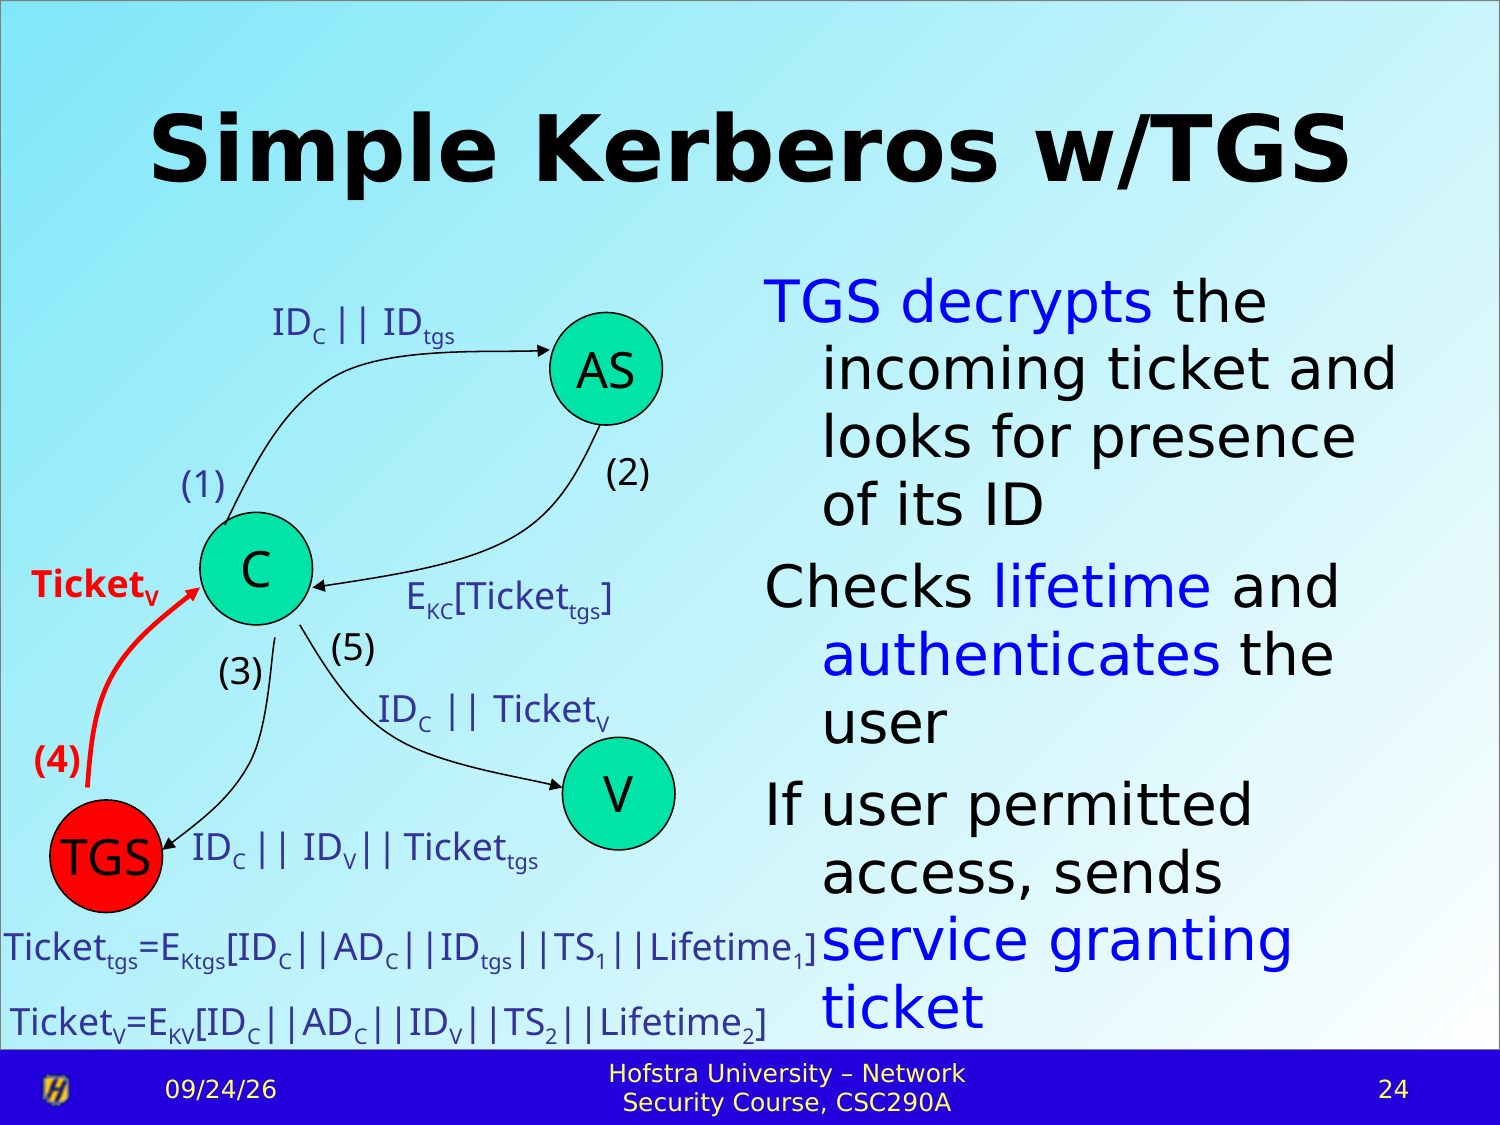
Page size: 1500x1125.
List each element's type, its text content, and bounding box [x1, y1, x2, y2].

picture [37, 1072, 76, 1110]
text_box (4) [19, 724, 106, 792]
title Simple Kerberos w/TGS [112, 84, 1391, 212]
text_box TicketV [12, 549, 188, 621]
text_box (3) [203, 637, 288, 704]
text_box V [562, 739, 676, 850]
text_box EKC[Tickettgs] [390, 562, 638, 634]
text_box C [199, 512, 313, 625]
list TGS decrypts the incoming ticket and looks for presence of its ID Checks lifetime and authenticates the user If user permitted access, sends service granting ticket [750, 260, 1438, 1051]
text_box (2) [591, 437, 675, 504]
text_box (1) [166, 449, 250, 517]
text_box AS [549, 312, 663, 426]
text_box Tickettgs=EKtgs[IDC||ADC||IDtgs||TS1||Lifetime1] [0, 912, 842, 984]
text_box IDC || TicketV [363, 674, 634, 747]
text_box IDC || IDV|| Tickettgs [177, 812, 554, 884]
text_box IDC || IDtgs [257, 287, 476, 359]
text_box (5) [316, 612, 400, 679]
text_box TGS [49, 799, 163, 912]
text_box TicketV=EKV[IDC||ADC||IDV||TS2||Lifetime2] [0, 988, 792, 1060]
